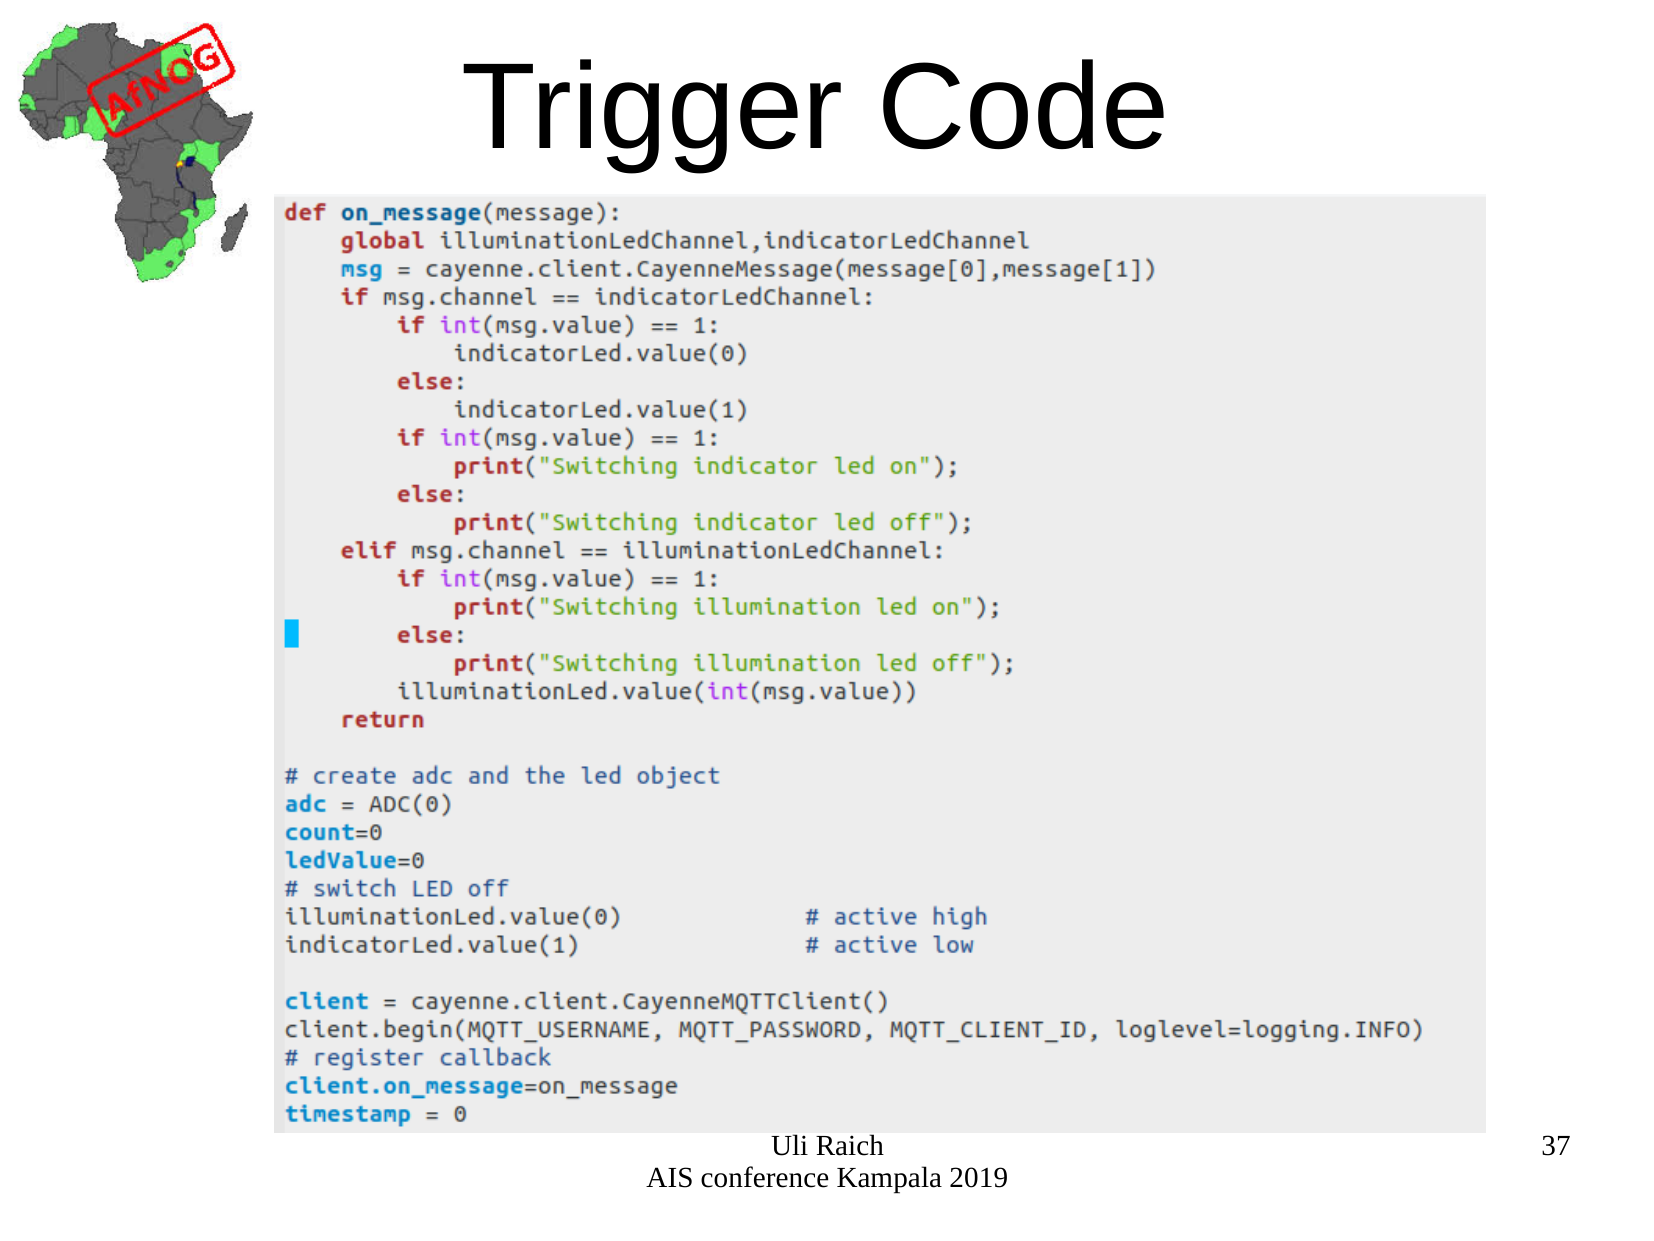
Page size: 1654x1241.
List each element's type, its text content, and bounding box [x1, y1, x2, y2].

picture [274, 194, 1486, 1133]
title Trigger Code [71, 3, 1561, 211]
picture [9, 0, 259, 291]
